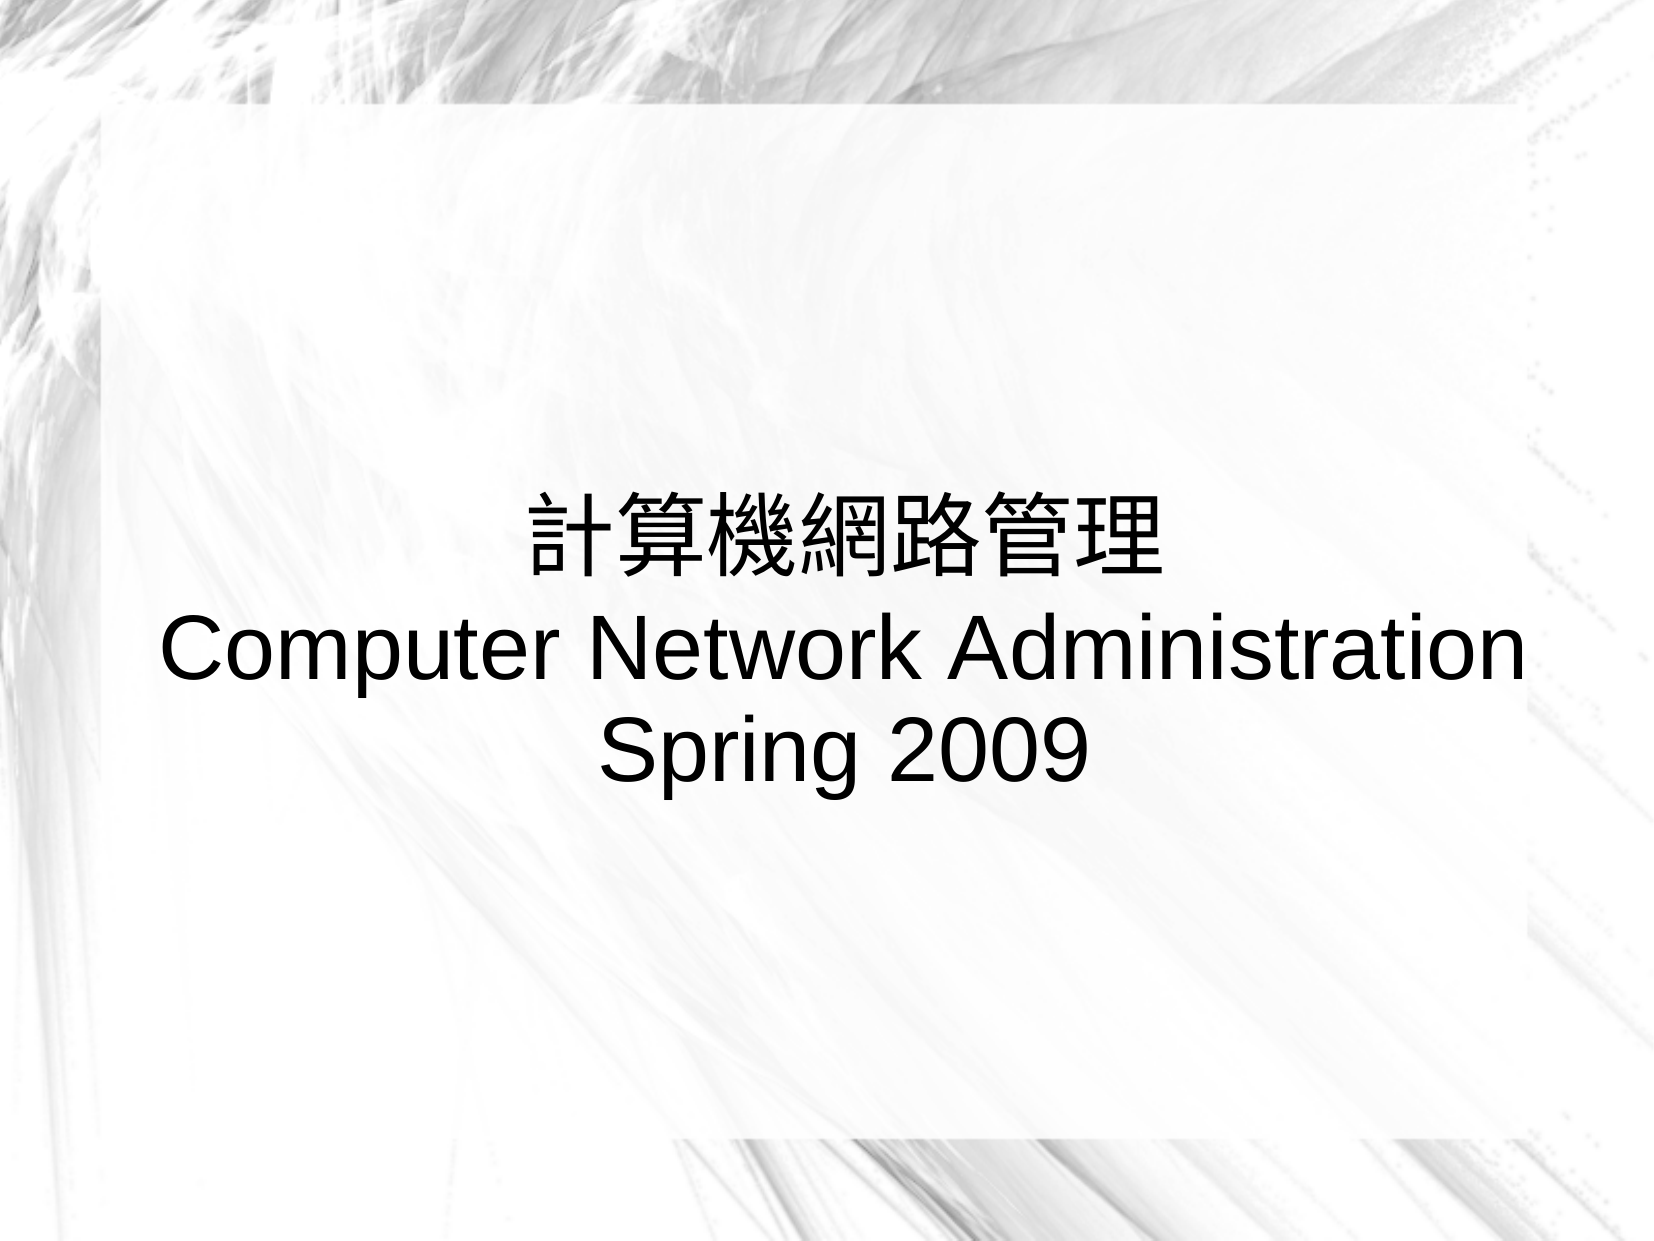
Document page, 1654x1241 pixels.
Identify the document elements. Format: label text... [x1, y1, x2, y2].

subtitle 計算機網路管理 Computer Network Administration Spring 2009 [118, 319, 1571, 945]
picture [0, 0, 1654, 1241]
